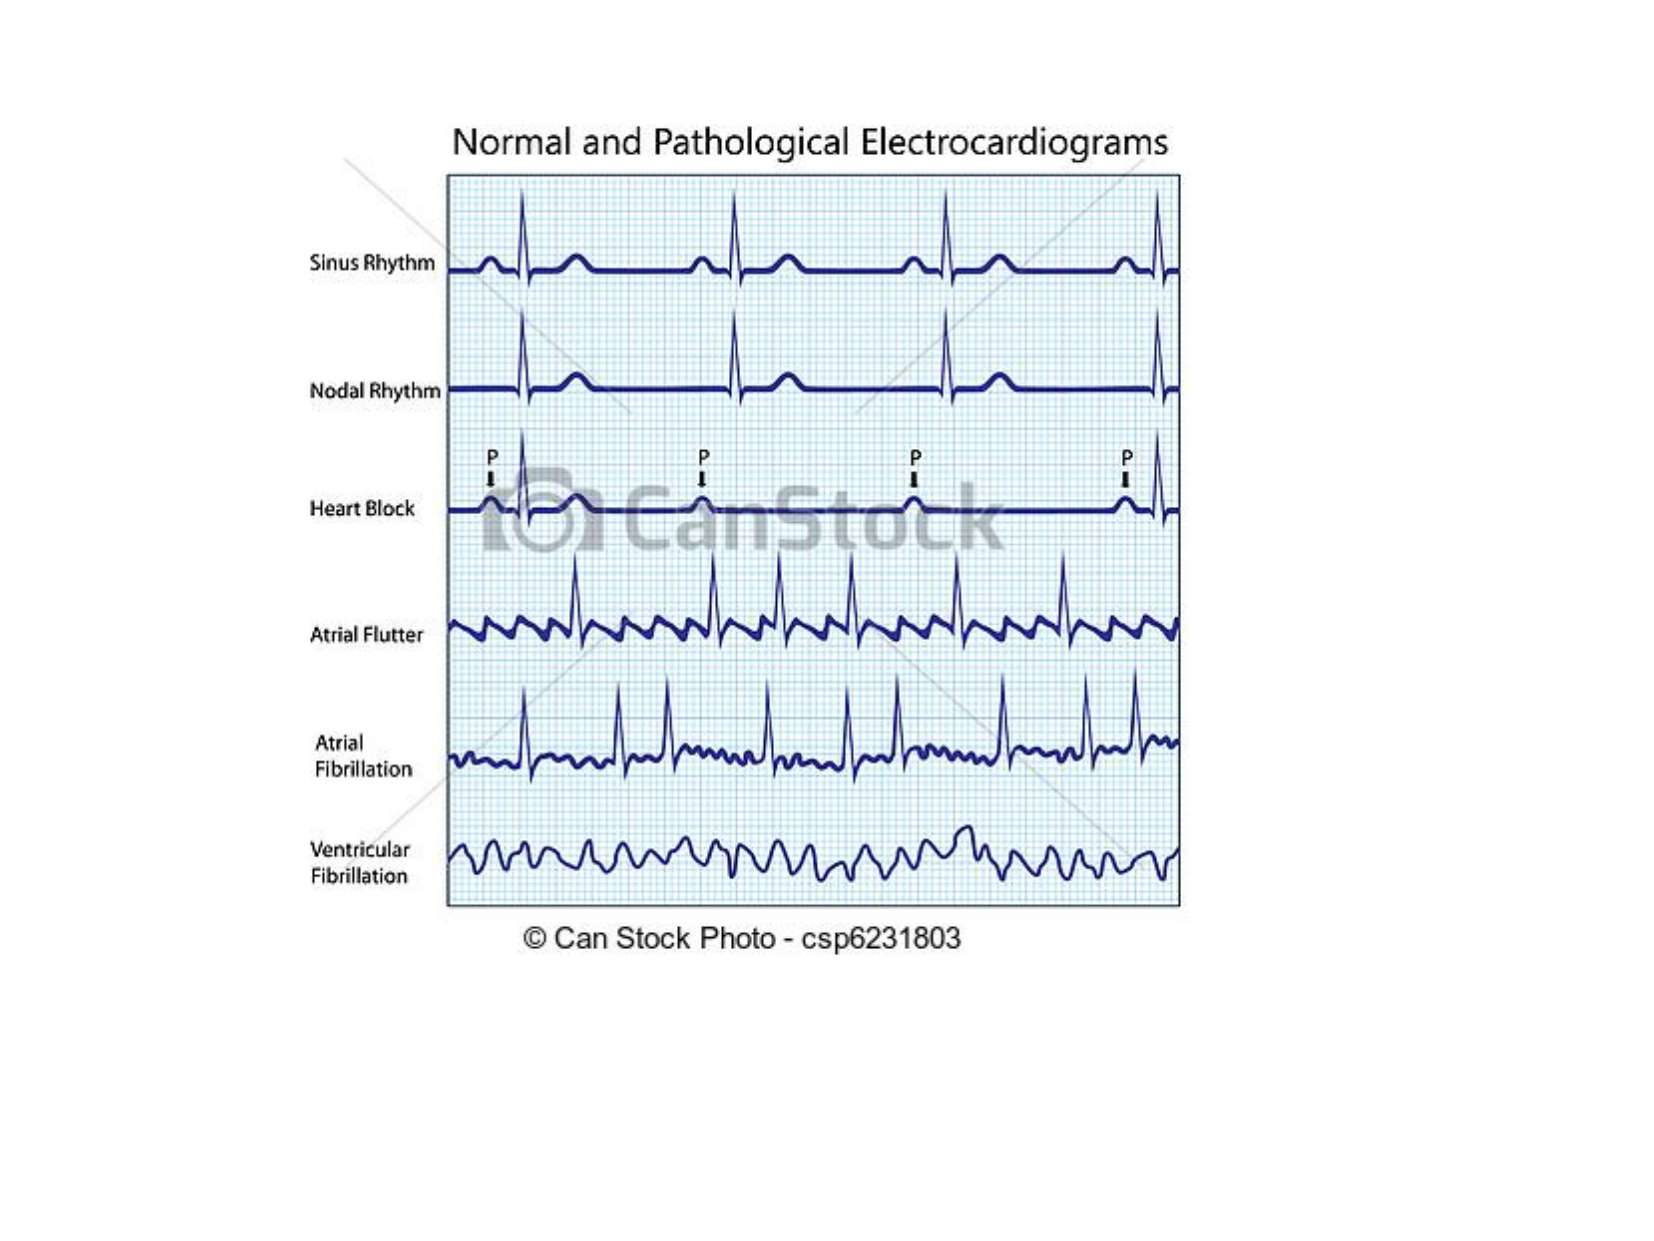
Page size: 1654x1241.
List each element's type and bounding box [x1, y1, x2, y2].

picture [295, 109, 1193, 957]
